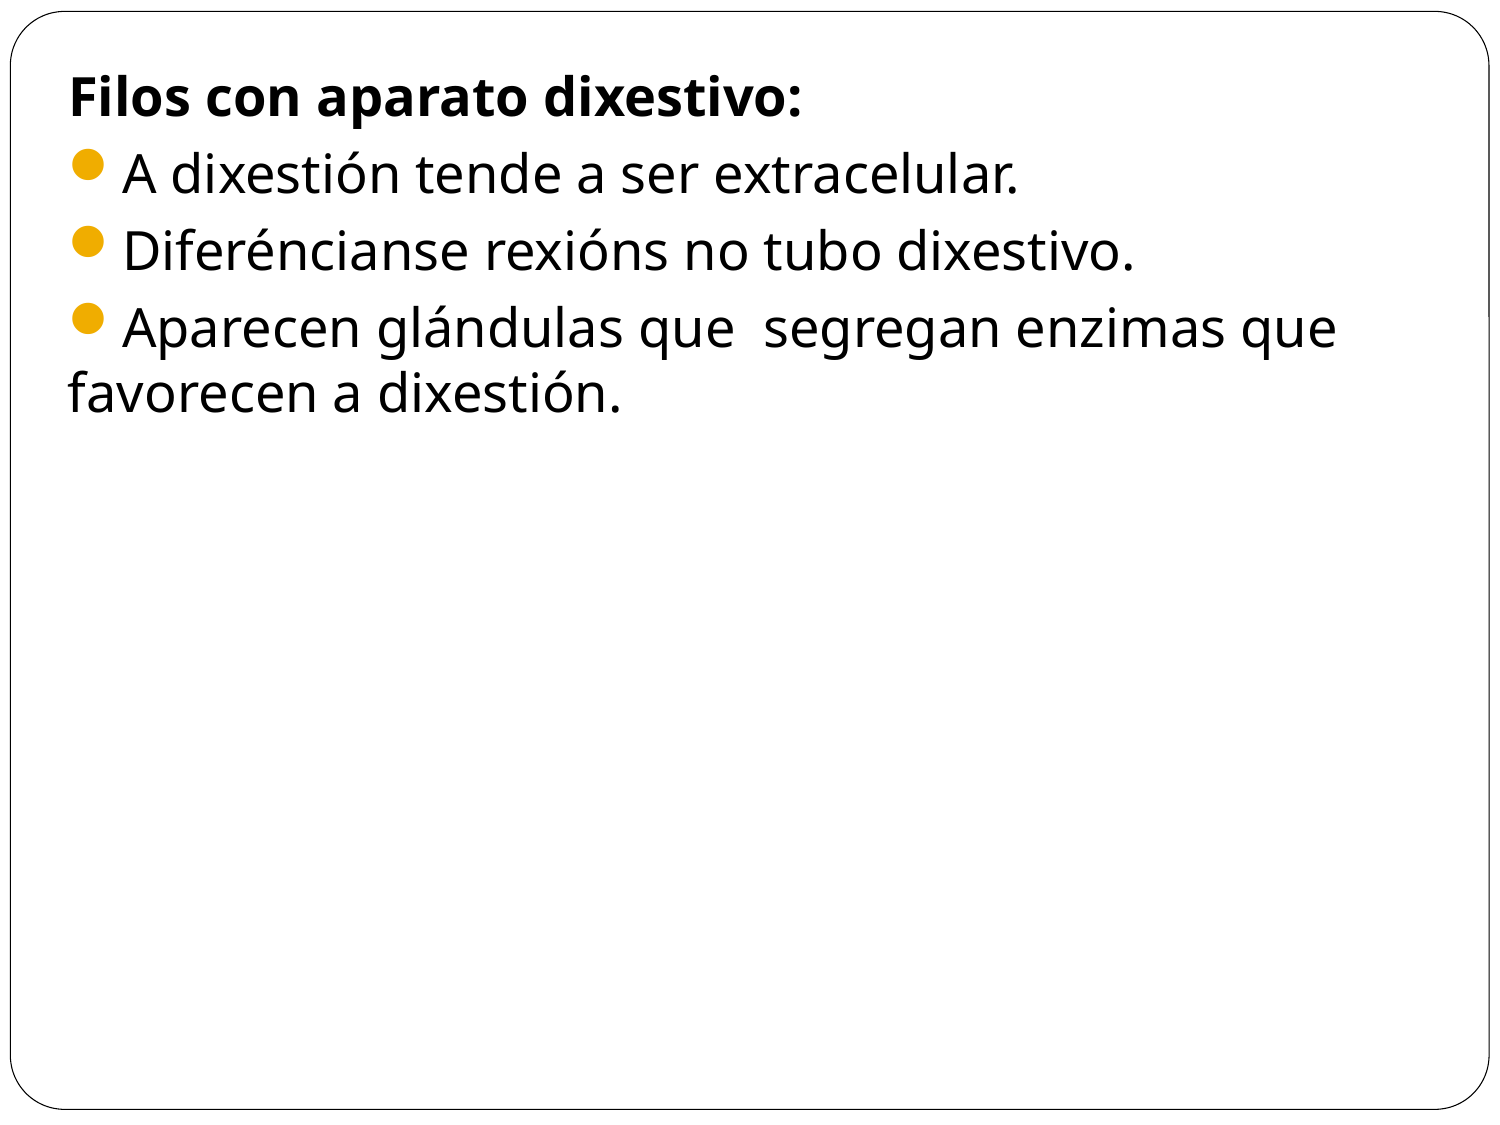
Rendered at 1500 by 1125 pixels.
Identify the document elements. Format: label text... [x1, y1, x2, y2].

text_box Filos con aparato dixestivo: A dixestión tende a ser extracelular. Diferéncianse rexións no tubo dixestivo. Aparecen glándulas que segregan enzimas que favorecen a dixestión. [53, 54, 1459, 988]
